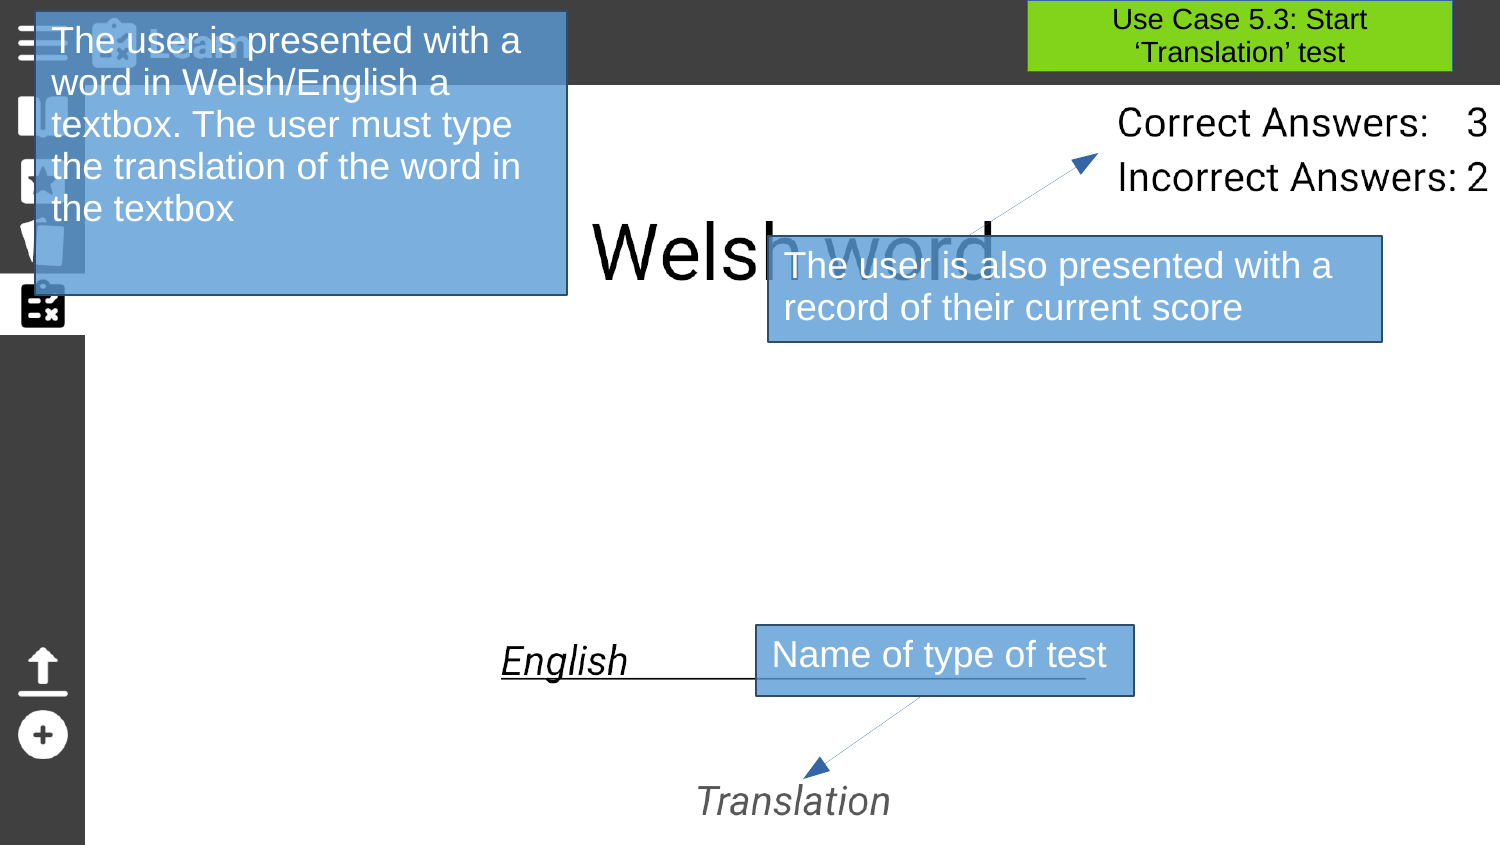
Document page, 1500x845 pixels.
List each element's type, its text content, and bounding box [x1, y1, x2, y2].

text_box The user is presented with a word in Welsh/English a textbox. The user must type the translation of the word in the textbox [35, 11, 568, 295]
text_box Name of type of test [755, 625, 1134, 697]
picture [0, 0, 1500, 845]
text_box The user is also presented with a record of their current score [767, 235, 1382, 342]
text_box Use Case 5.3: Start ‘Translation’ test [1027, 0, 1453, 72]
